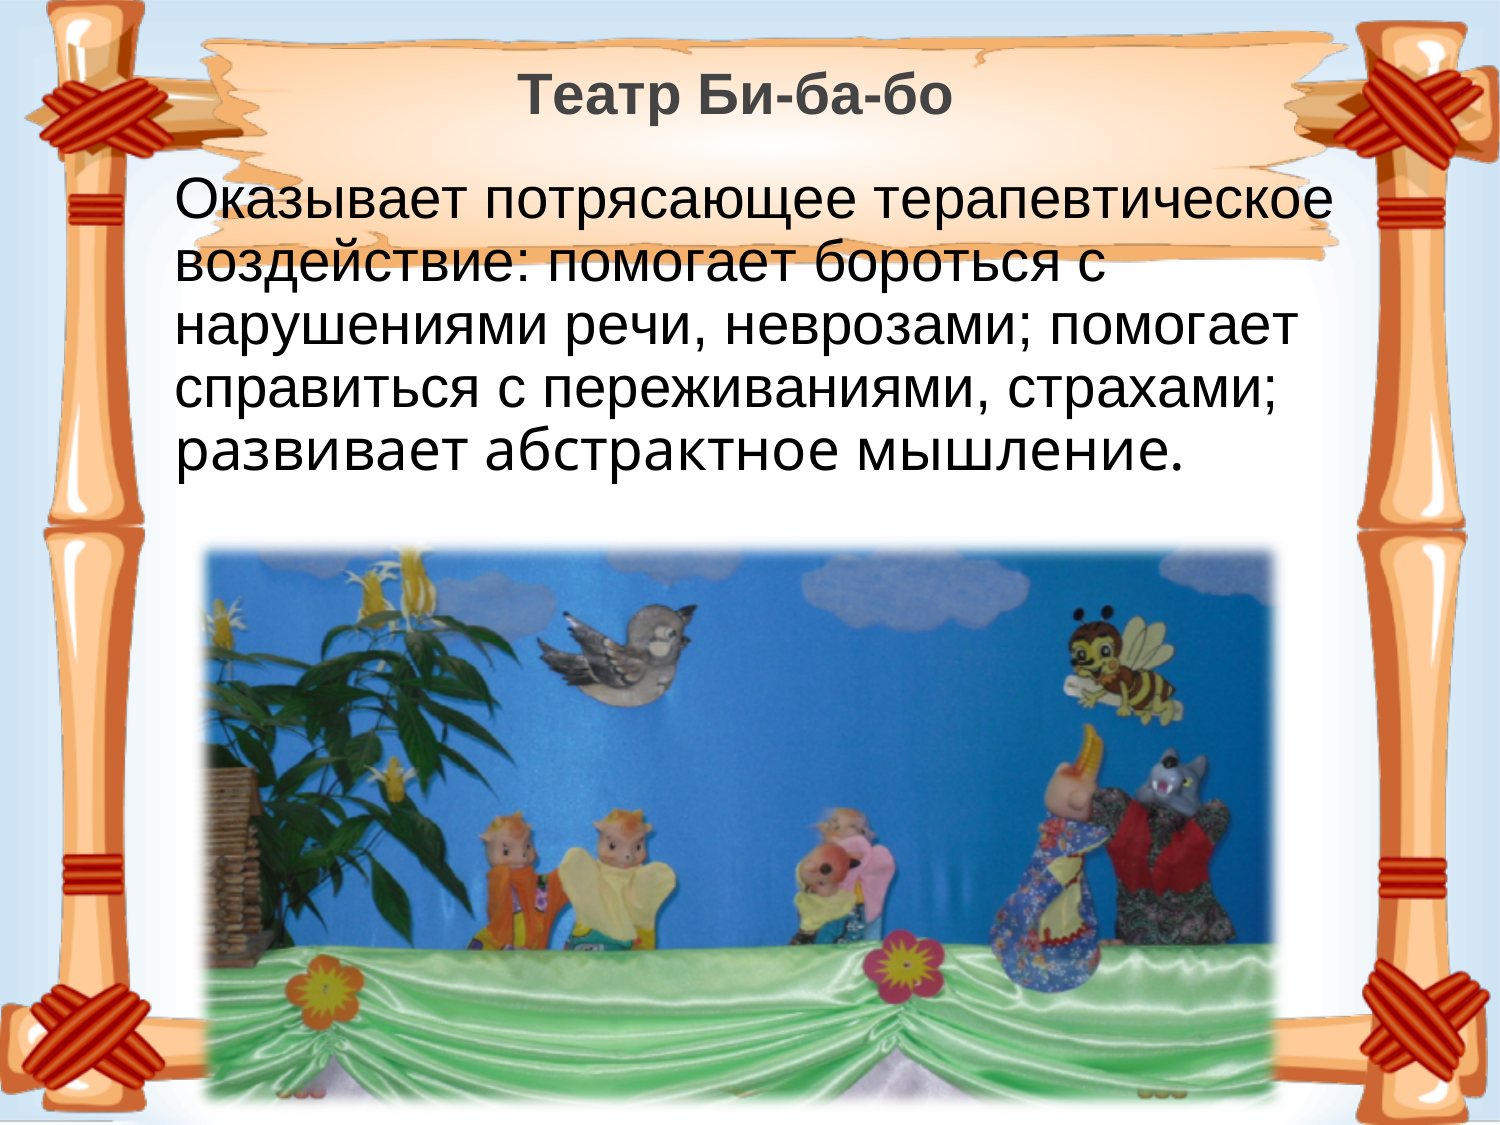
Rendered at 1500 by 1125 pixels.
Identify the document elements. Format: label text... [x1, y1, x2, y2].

list Оказывает потрясающее терапевтическое воздействие: помогает бороться с нарушениями речи, неврозами; помогает справиться с переживаниями, страхами; развивает абстрактное мышление. [159, 160, 1353, 1000]
picture [0, 0, 1500, 1125]
title Театр Би-ба-бо [206, 45, 1282, 137]
